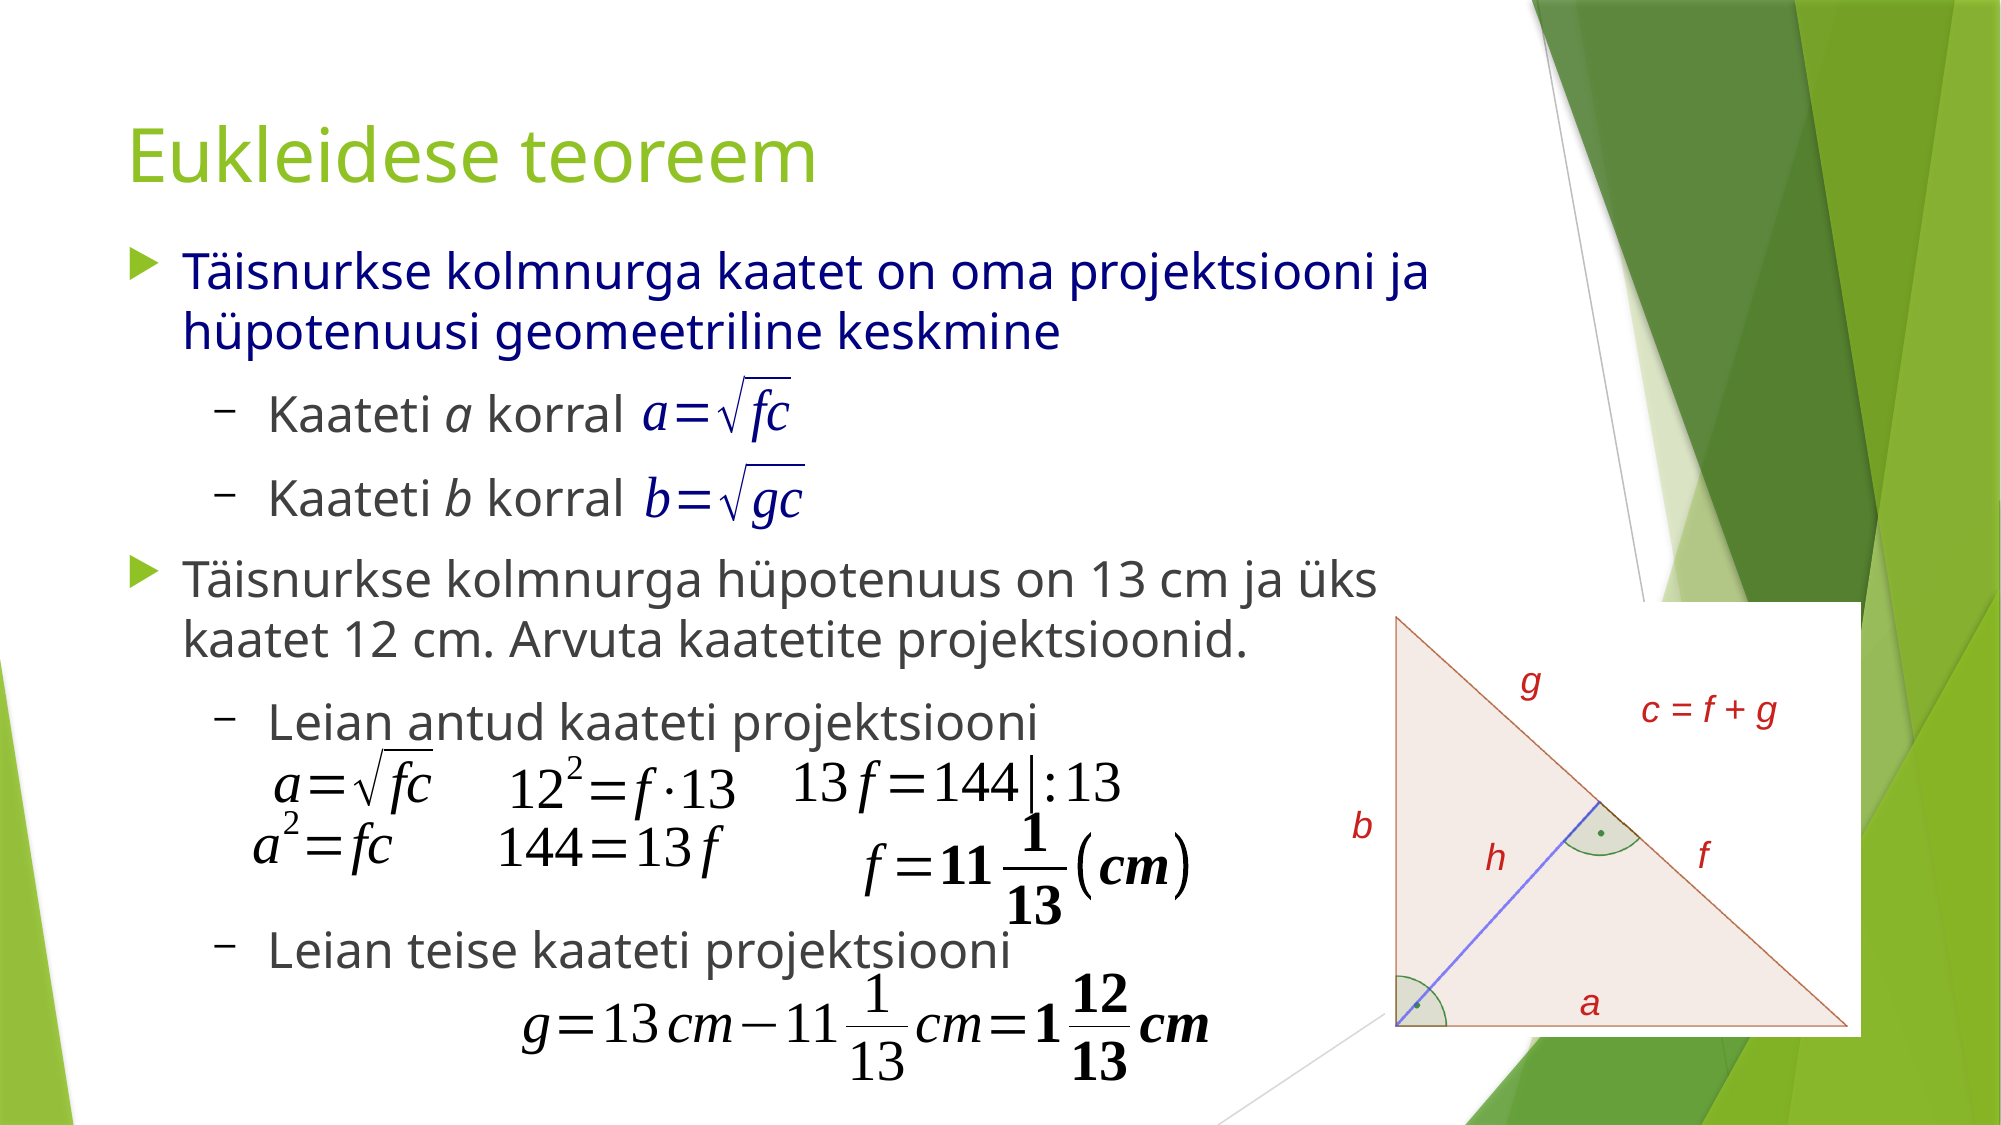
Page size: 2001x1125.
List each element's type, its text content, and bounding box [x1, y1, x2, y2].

text_box h [1470, 829, 1522, 886]
title Eukleidese teoreem [111, 99, 1522, 231]
chart [245, 745, 441, 876]
text_box f [1683, 826, 1724, 884]
picture [1385, 602, 1861, 1037]
chart [490, 748, 744, 880]
text_box b [1337, 797, 1388, 855]
chart [513, 960, 1217, 1093]
text_box g [1505, 651, 1557, 709]
chart [637, 460, 812, 531]
chart [785, 750, 1199, 937]
list Täisnurkse kolmnurga kaatet on oma projektsiooni ja hüpotenuusi geomeetriline keskmine Kaateti a korral Kaateti b korral Täisnurkse kolmnurga hüpotenuus on 13 cm ja üks kaatet 12 cm. Arvuta kaatetite projektsioonid. Leian antud kaateti projektsiooni Leian teise kaateti projektsiooni [111, 231, 1522, 1016]
chart [635, 373, 798, 443]
text_box a [1564, 974, 1616, 1032]
text_box c = f + g [1626, 681, 1793, 739]
